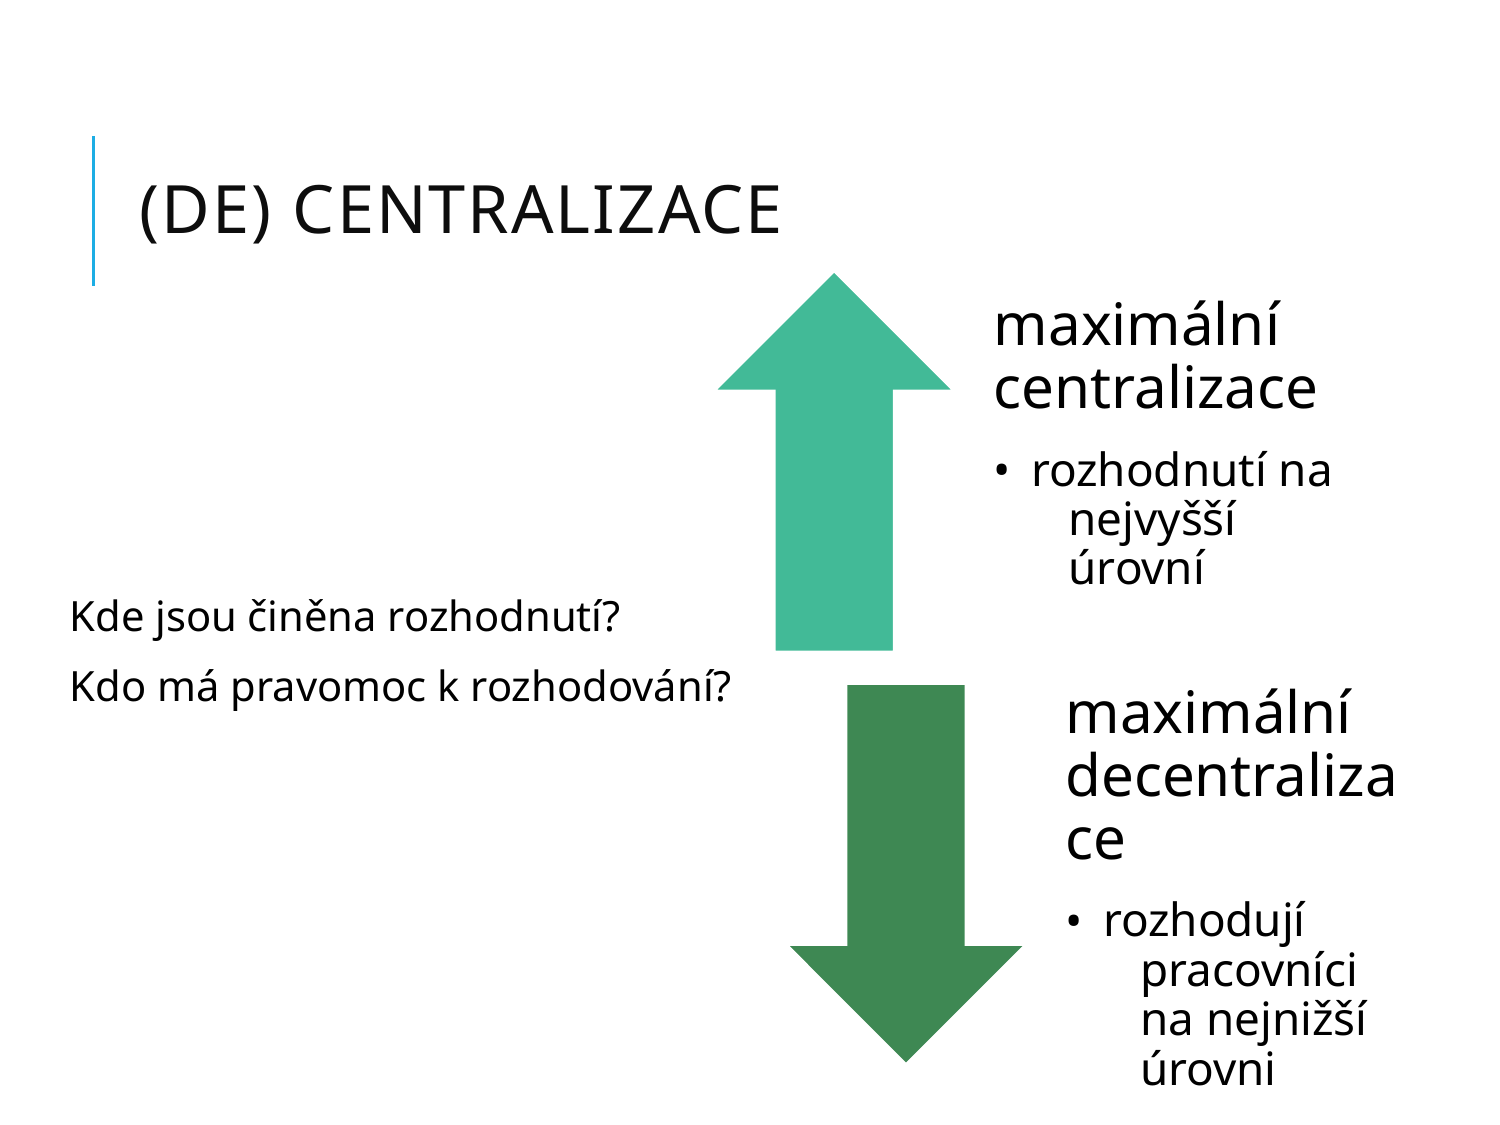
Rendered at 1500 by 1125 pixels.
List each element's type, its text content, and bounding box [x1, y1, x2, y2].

text_box [714, 271, 955, 652]
title (de) Centralizace [124, 121, 1426, 309]
list Kde jsou činěna rozhodnutí? Kdo má pravomoc k rozhodování? [62, 587, 808, 778]
text_box maximální decentralizace rozhodují pracovníci na nejnižší úrovni [1033, 683, 1440, 1065]
text_box [786, 683, 1027, 1065]
text_box maximální centralizace rozhodnutí na nejvyšší úrovní [961, 271, 1369, 652]
